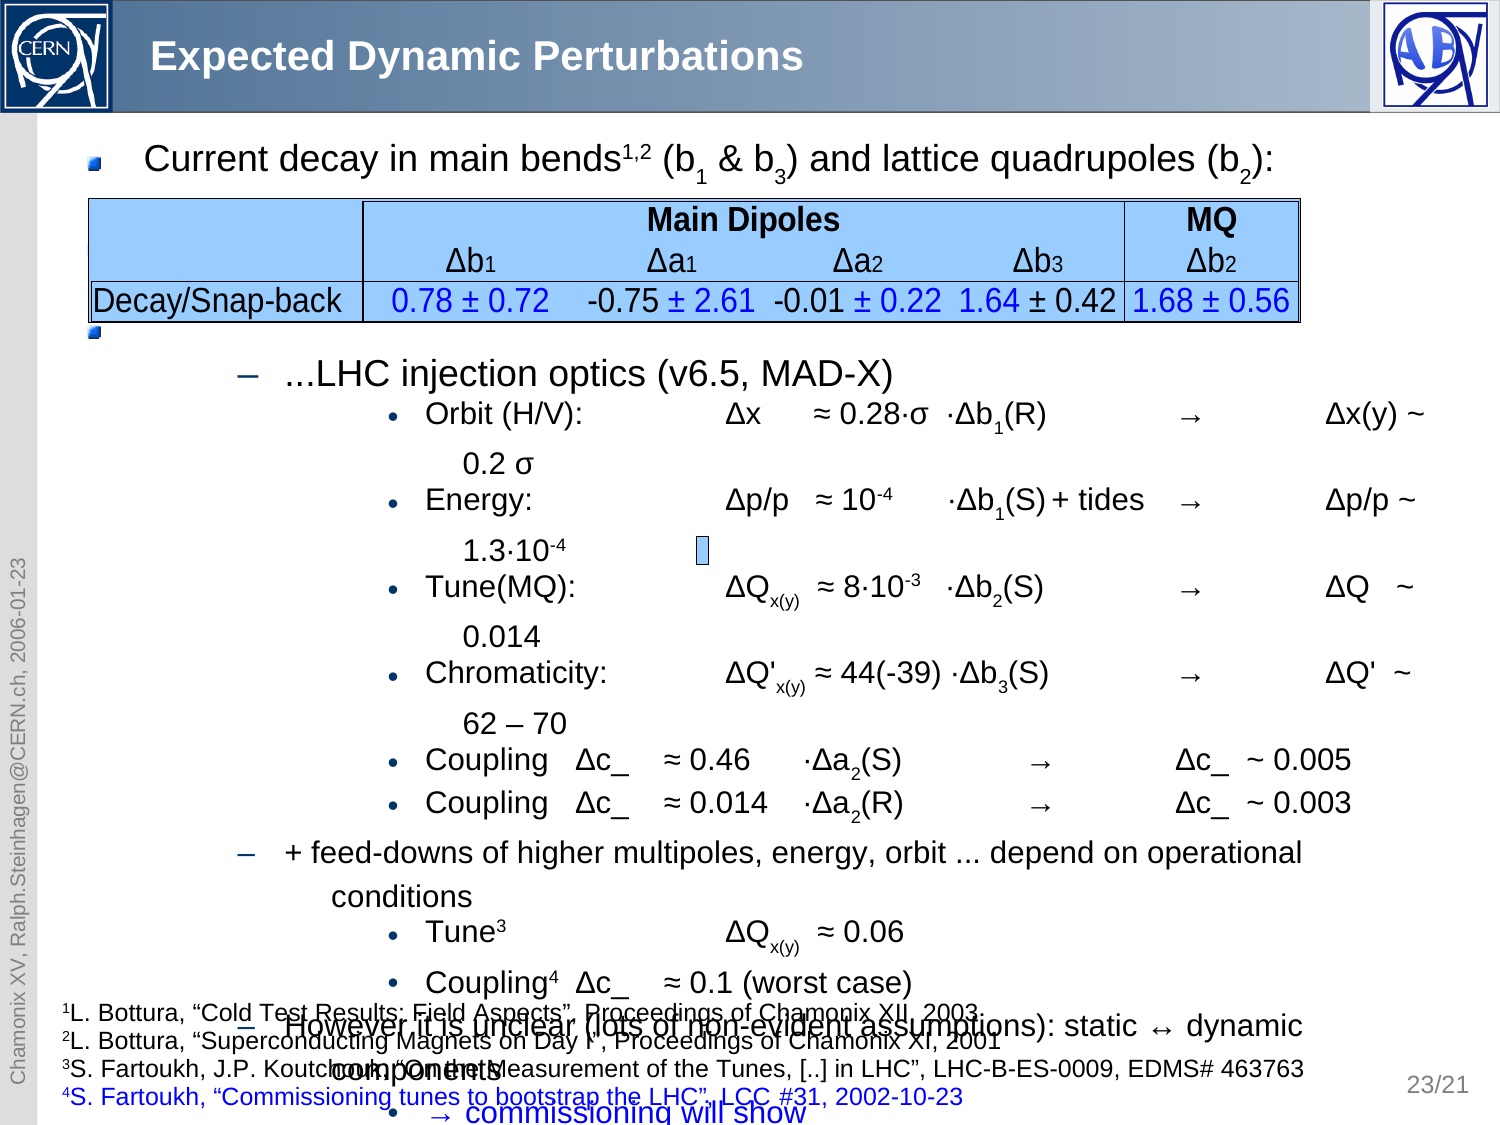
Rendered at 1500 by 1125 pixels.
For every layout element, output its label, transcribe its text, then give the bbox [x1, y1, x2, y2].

title Expected Dynamic Perturbations [150, 0, 1201, 113]
list Current decay in main bends1,2 (b1 & b3) and lattice quadrupoles (b2): ...LHC injection optics (v6.5, MAD-X) Orbit (H/V): Δx ≈ 0.28∙σ ∙Δb1(R) → Δx(y) ~ 0.2 σ Energy: Δp/p ≈ 10-4 ∙Δb1(S) + tides → Δp/p ~ 1.3∙10-4 Tune(MQ): ΔQx(y) ≈ 8∙10-3 ∙Δb2(S) → ΔQ ~ 0.014 Chromaticity: ΔQ'x(y) ≈ 44(-39) ∙Δb3(S) → ΔQ' ~ 62 – 70 Coupling Δc_ ≈ 0.46 ∙Δa2(S) → Δc_ ~ 0.005 Coupling Δc_ ≈ 0.014 ∙Δa2(R) → Δc_ ~ 0.003 + feed-downs of higher multipoles, energy, orbit ... depend on operational conditions Tune3 ΔQx(y) ≈ 0.06 Coupling4 Δc_ ≈ 0.1 (worst case) However it is unclear (lots of non-evident assumptions): static ↔ dynamic components → commissioning will show Machine intrinsic effects: Squeeze (raw uncorrected orbit drift ~ 30 mm) Environmental sources & machine element failures (ground motion, girder, cryogenics, ...) [87, 137, 1438, 957]
chart [696, 536, 709, 565]
picture [0, 0, 113, 113]
chart [88, 198, 1301, 323]
text_box 1L. Bottura, “Cold Test Results: Field Aspects”, Proceedings of Chamonix XII, 2003 2L. Bottura, “Superconducting Magnets on Day I”, Proceedings of Chamonix XI, 2001 3S. Fartoukh, J.P. Koutchouk, “On the Measurement of the Tunes, [..] in LHC”, LHC-B-ES-0009, EDMS# 463763 4S. Fartoukh, “Commissioning tunes to bootstrap the LHC”, LCC #31, 2002-10-23 [47, 991, 1465, 1119]
picture [1382, 1, 1489, 108]
